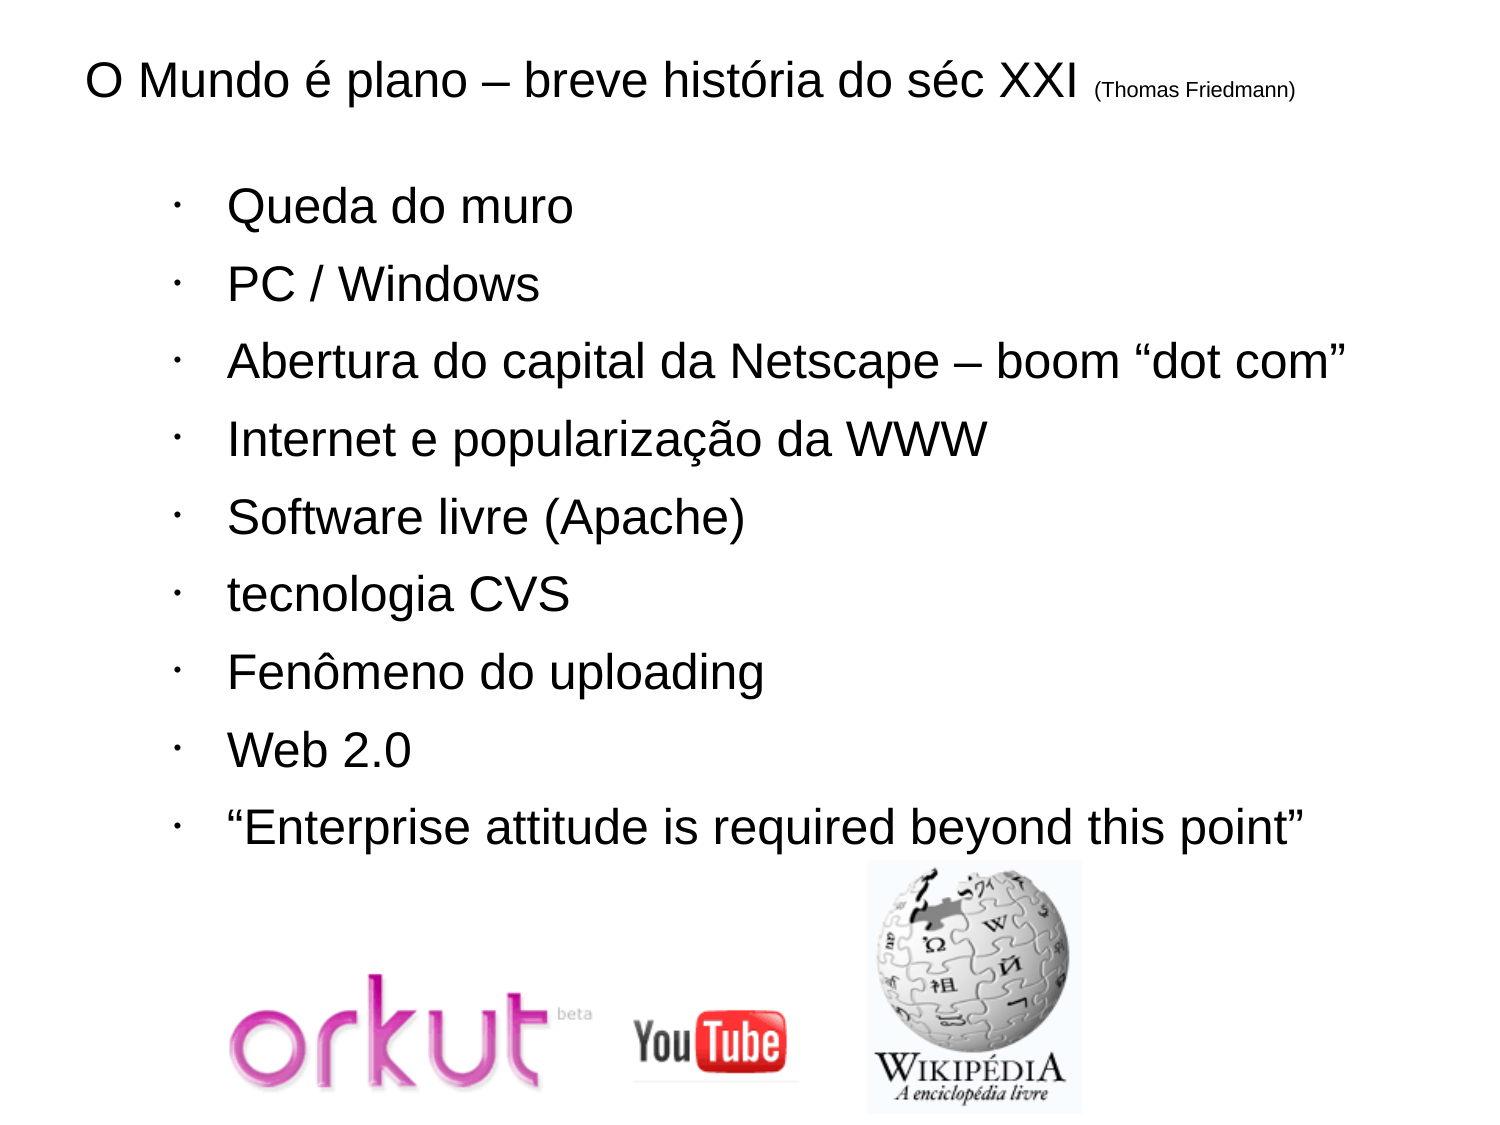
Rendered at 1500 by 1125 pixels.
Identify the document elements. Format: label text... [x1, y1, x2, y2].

picture [222, 965, 801, 1111]
list O Mundo é plano – breve história do séc XXI (Thomas Friedmann) Queda do muro PC / Windows Abertura do capital da Netscape – boom “dot com” Internet e popularização da WWW Software livre (Apache) tecnologia CVS Fenômeno do uploading Web 2.0 “Enterprise attitude is required beyond this point” [70, 46, 1395, 863]
picture [867, 860, 1082, 1114]
